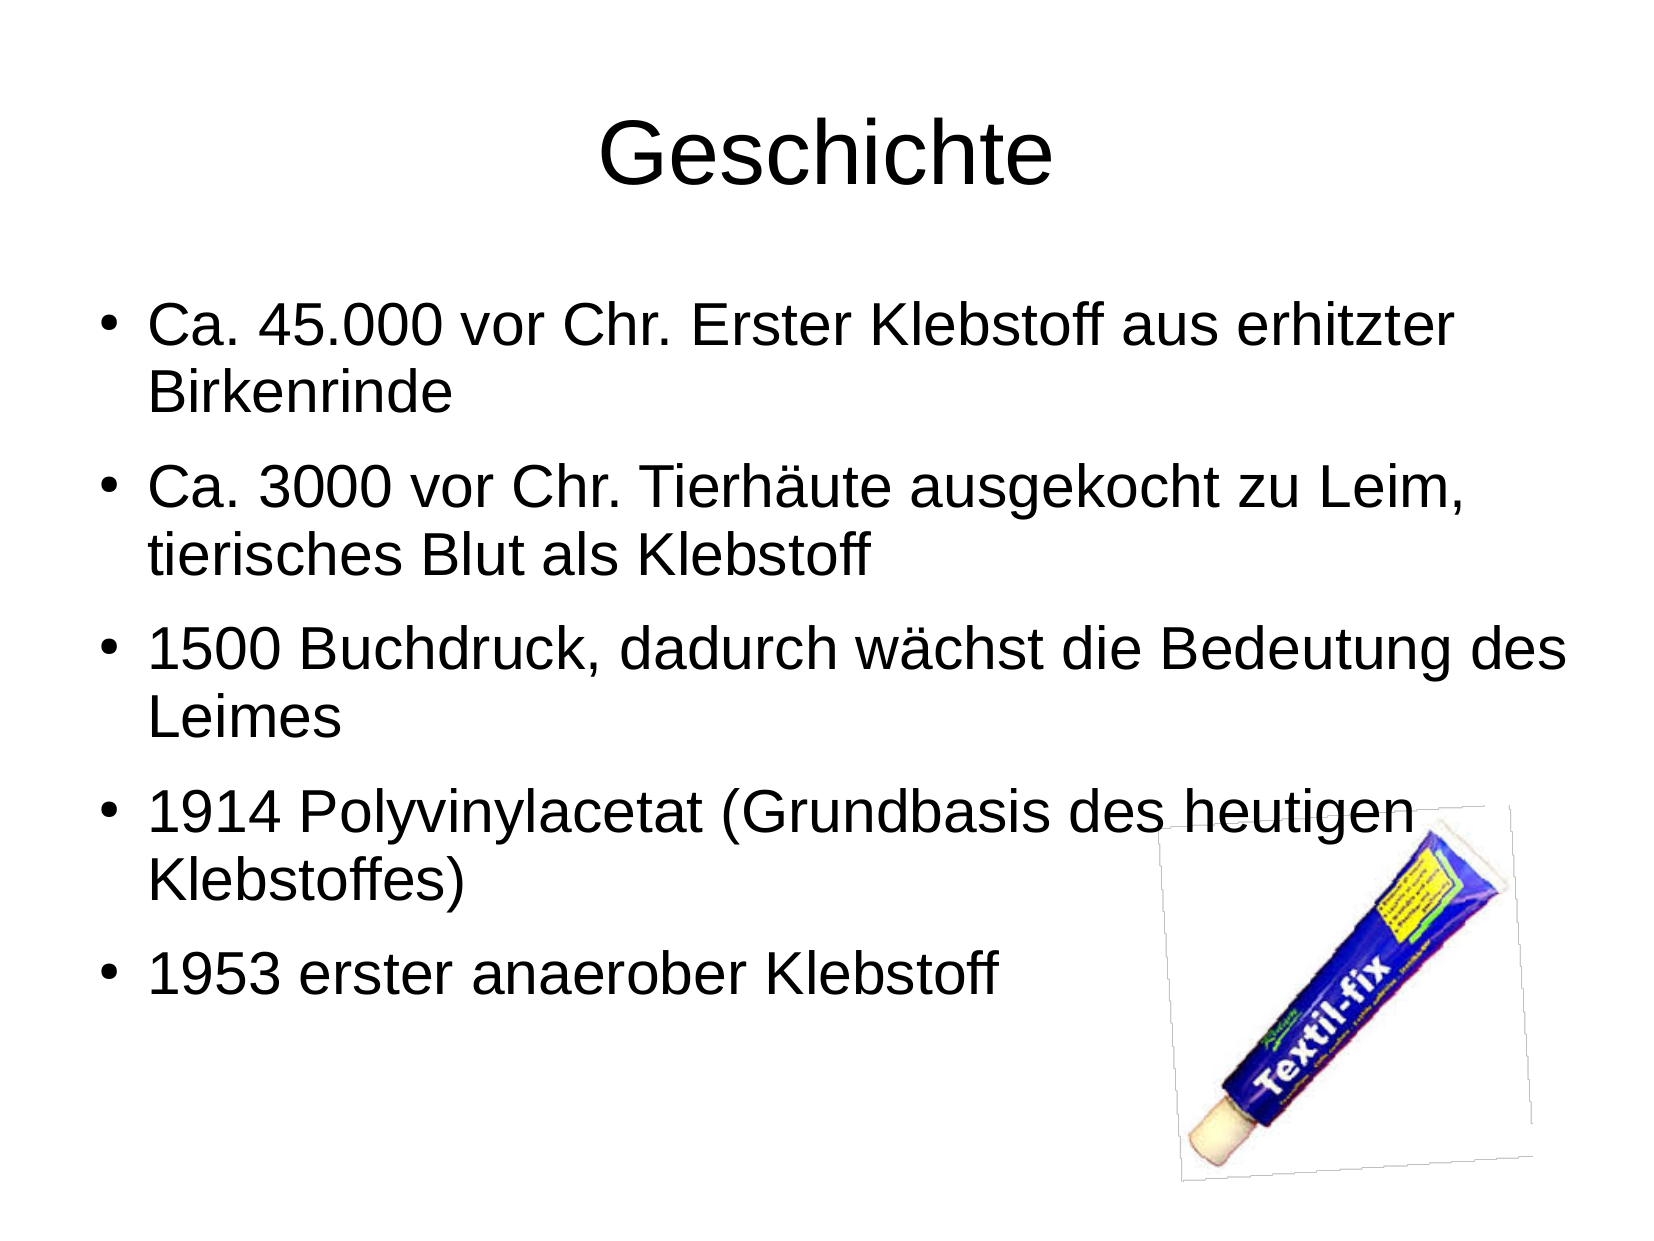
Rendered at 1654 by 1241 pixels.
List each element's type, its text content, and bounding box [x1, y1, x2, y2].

list Ca. 45.000 vor Chr. Erster Klebstoff aus erhitzter Birkenrinde Ca. 3000 vor Chr. Tierhäute ausgekocht zu Leim, tierisches Blut als Klebstoff 1500 Buchdruck, dadurch wächst die Bedeutung des Leimes 1914 Polyvinylacetat (Grundbasis des heutigen Klebstoffes) 1953 erster anaerober Klebstoff [82, 290, 1571, 1010]
picture [1170, 1010, 1533, 1182]
title Geschichte [82, 49, 1571, 257]
